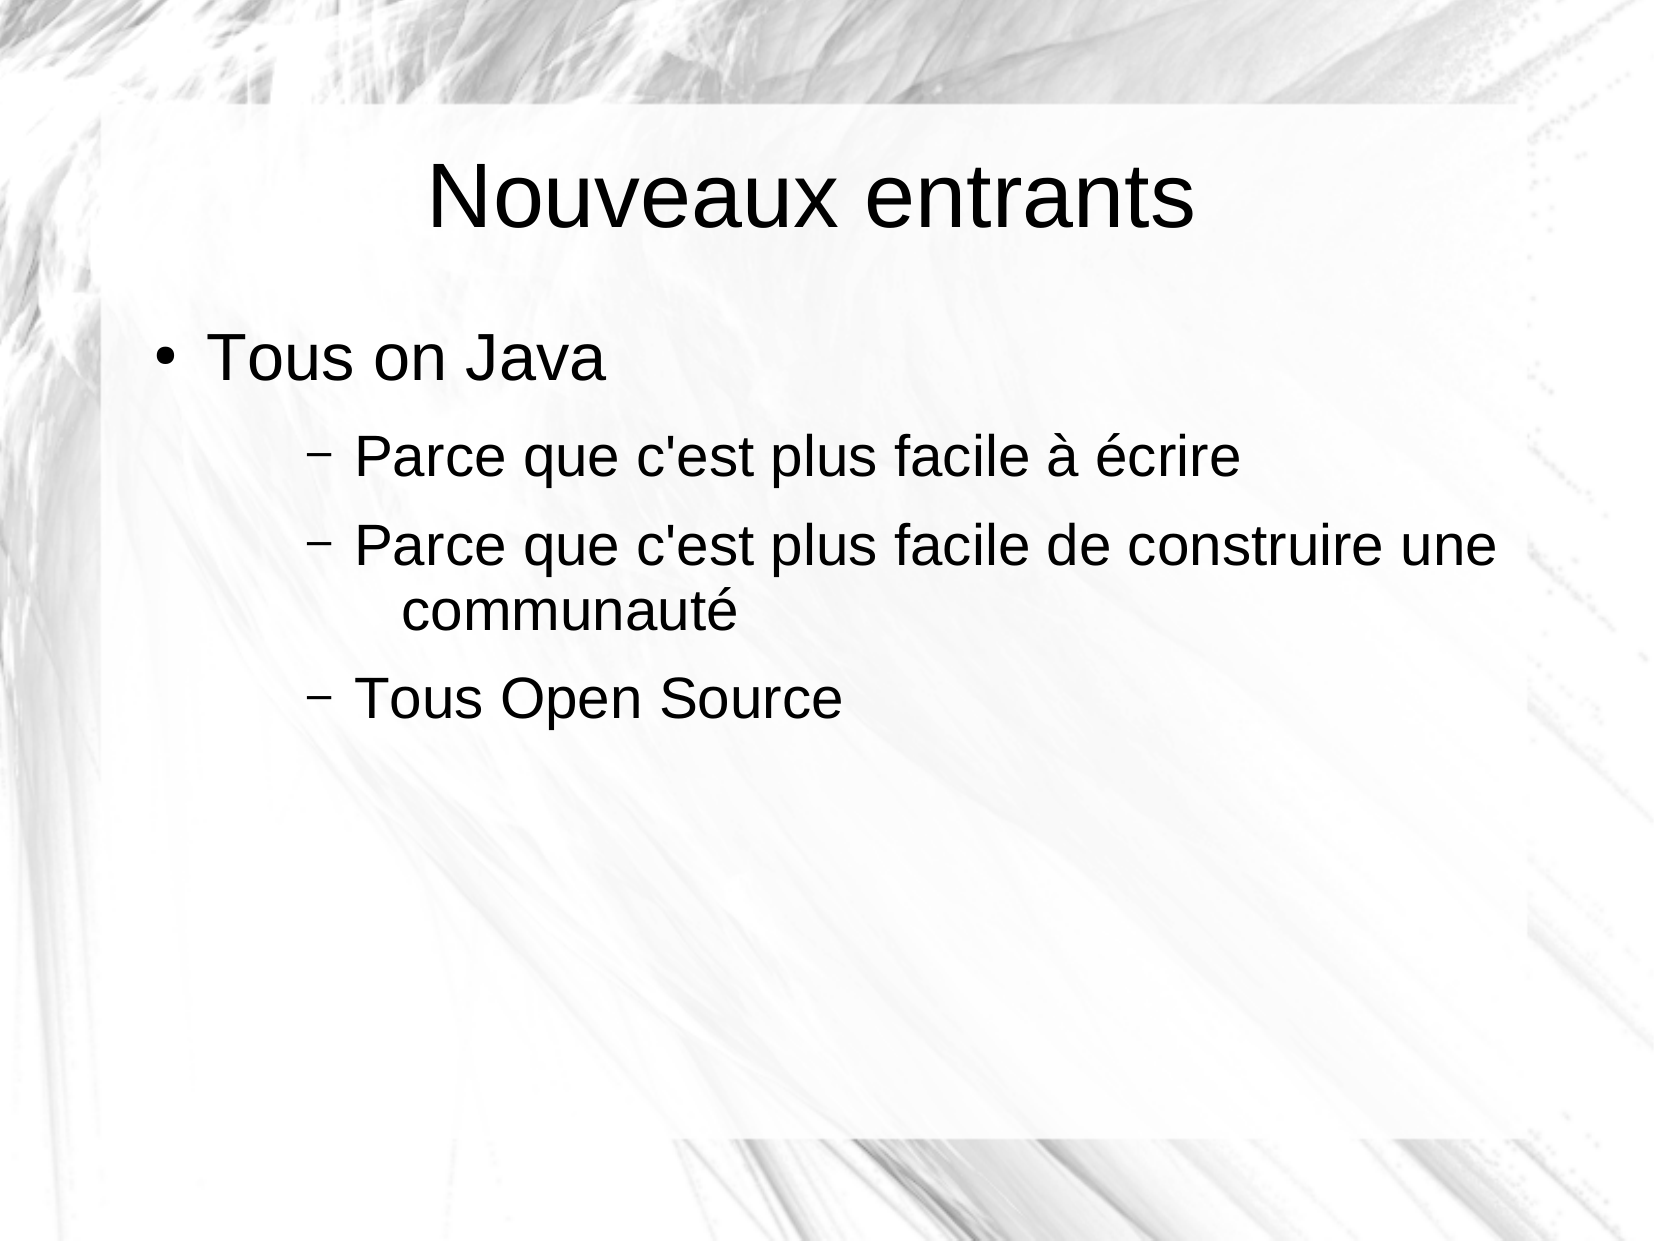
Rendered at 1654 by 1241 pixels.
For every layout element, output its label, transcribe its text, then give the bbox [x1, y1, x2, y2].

picture [0, 0, 1654, 1241]
list Tous on Java Parce que c'est plus facile à écrire Parce que c'est plus facile de construire une communauté Tous Open Source [118, 319, 1571, 931]
title Nouveaux entrants [118, 112, 1506, 281]
